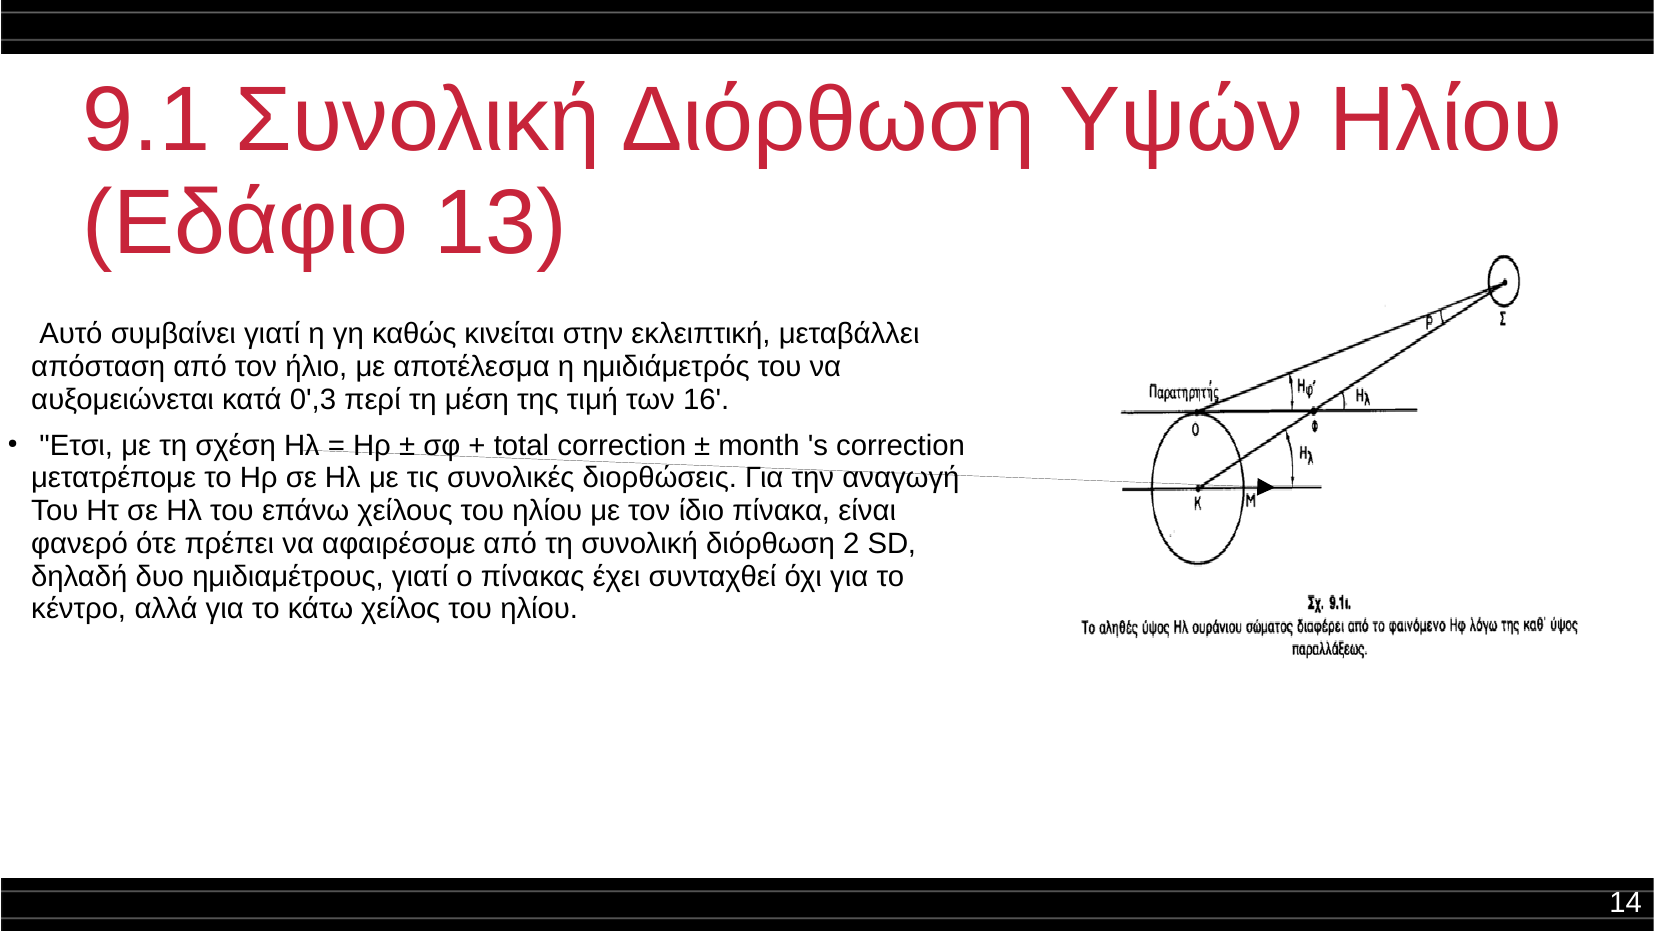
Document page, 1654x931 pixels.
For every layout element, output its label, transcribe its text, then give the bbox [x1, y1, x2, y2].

picture [1, 0, 1654, 54]
list Αυτό συμβαίνει γιατί η γη καθώς κινείται στην εκλειπτική, μεταβάλλει απόσταση από τον ήλιο, με αποτέλεσμα η ημιδιάμετρός του να αυξομειώνεται κατά 0',3 περί τη μέση της τιμή των 16'. "Ετσι, με τη σχέση Ηλ = Ηρ ± σφ + total correction ± month 's correction μετατρέπομε το Ηρ σε Ηλ με τις συνολικές διορθώσεις. Για την αναγωγή Του Ητ σε Ηλ του επάνω χείλους του ηλίου με τον ίδιο πίνακα, είναι φανερό ότε πρέπει να αφαιρέσομε από τη συνολική διόρθωση 2 SD, δηλαδή δυο ημιδιαμέτρους, γιατί ο πίνακας έχει συνταχθεί όχι για το κέντρο, αλλά για το κάτω χείλος του ηλίου. [0, 271, 976, 863]
title 9.1 Συνολική Διόρθωση Υψών Ηλίου (Εδάφιο 13) [82, 67, 1571, 273]
picture [1050, 227, 1596, 713]
picture [1, 878, 1654, 931]
